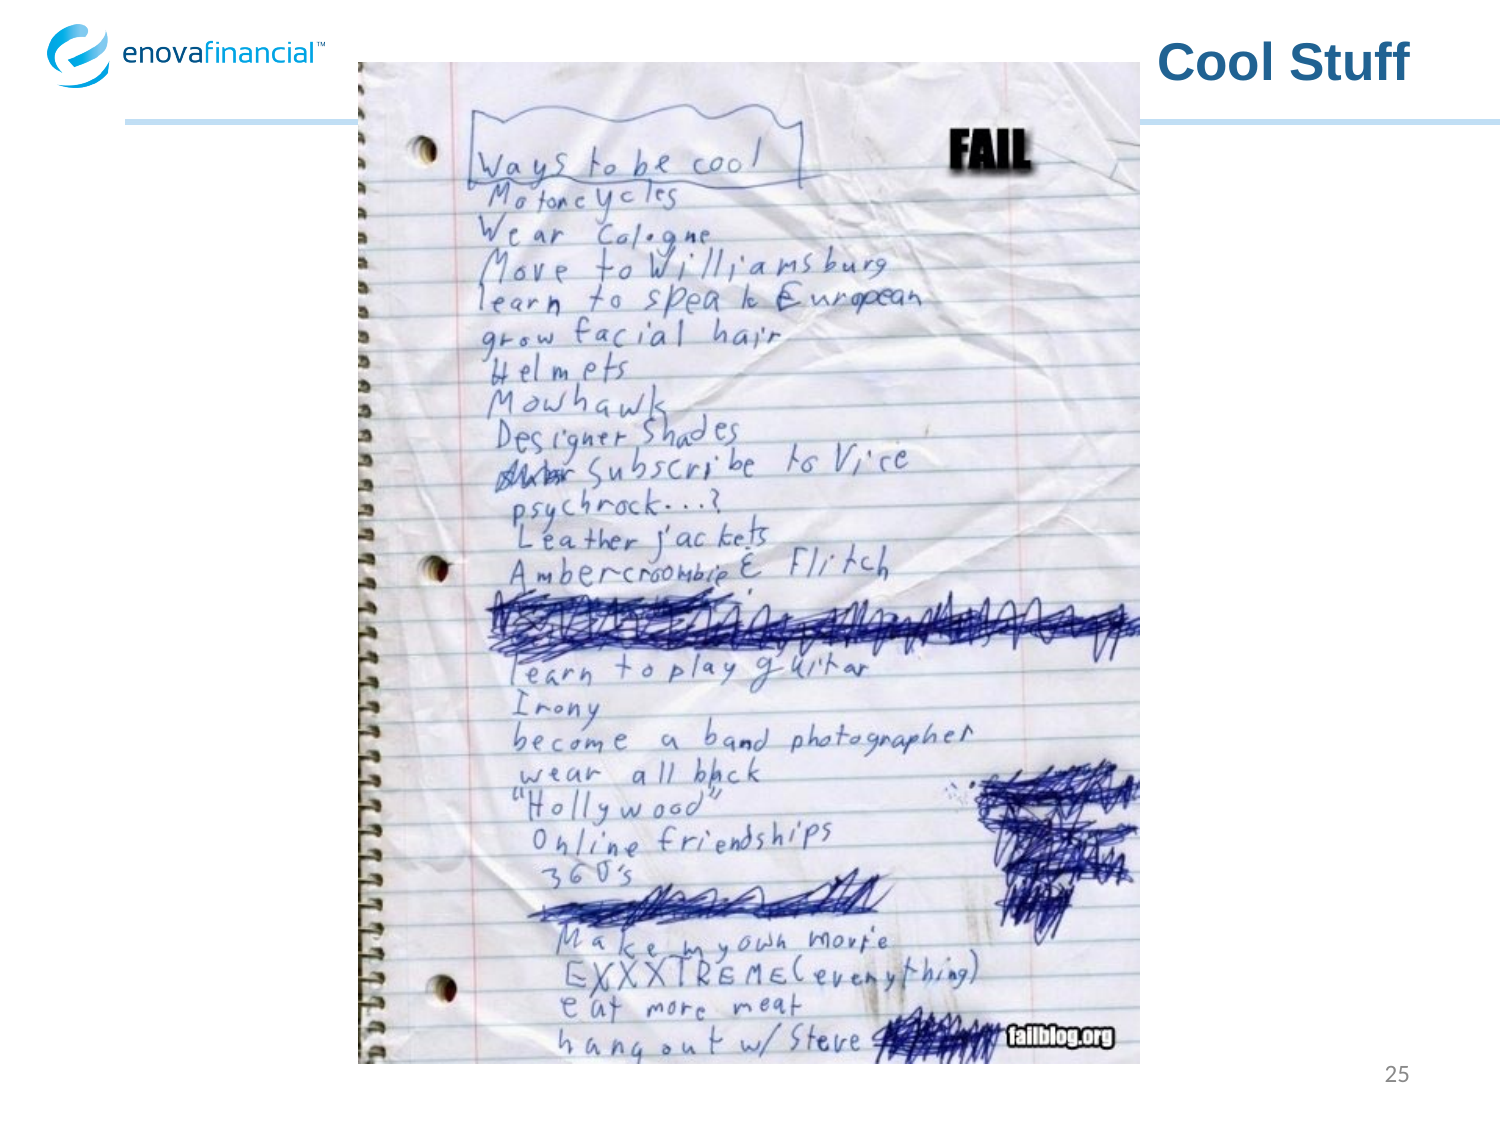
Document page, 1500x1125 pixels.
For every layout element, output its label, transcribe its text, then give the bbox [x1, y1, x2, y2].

picture [125, 62, 1500, 1064]
list Cool Stuff [337, 24, 1426, 100]
text_box 30 [1074, 1042, 1426, 1103]
picture [47, 24, 325, 88]
